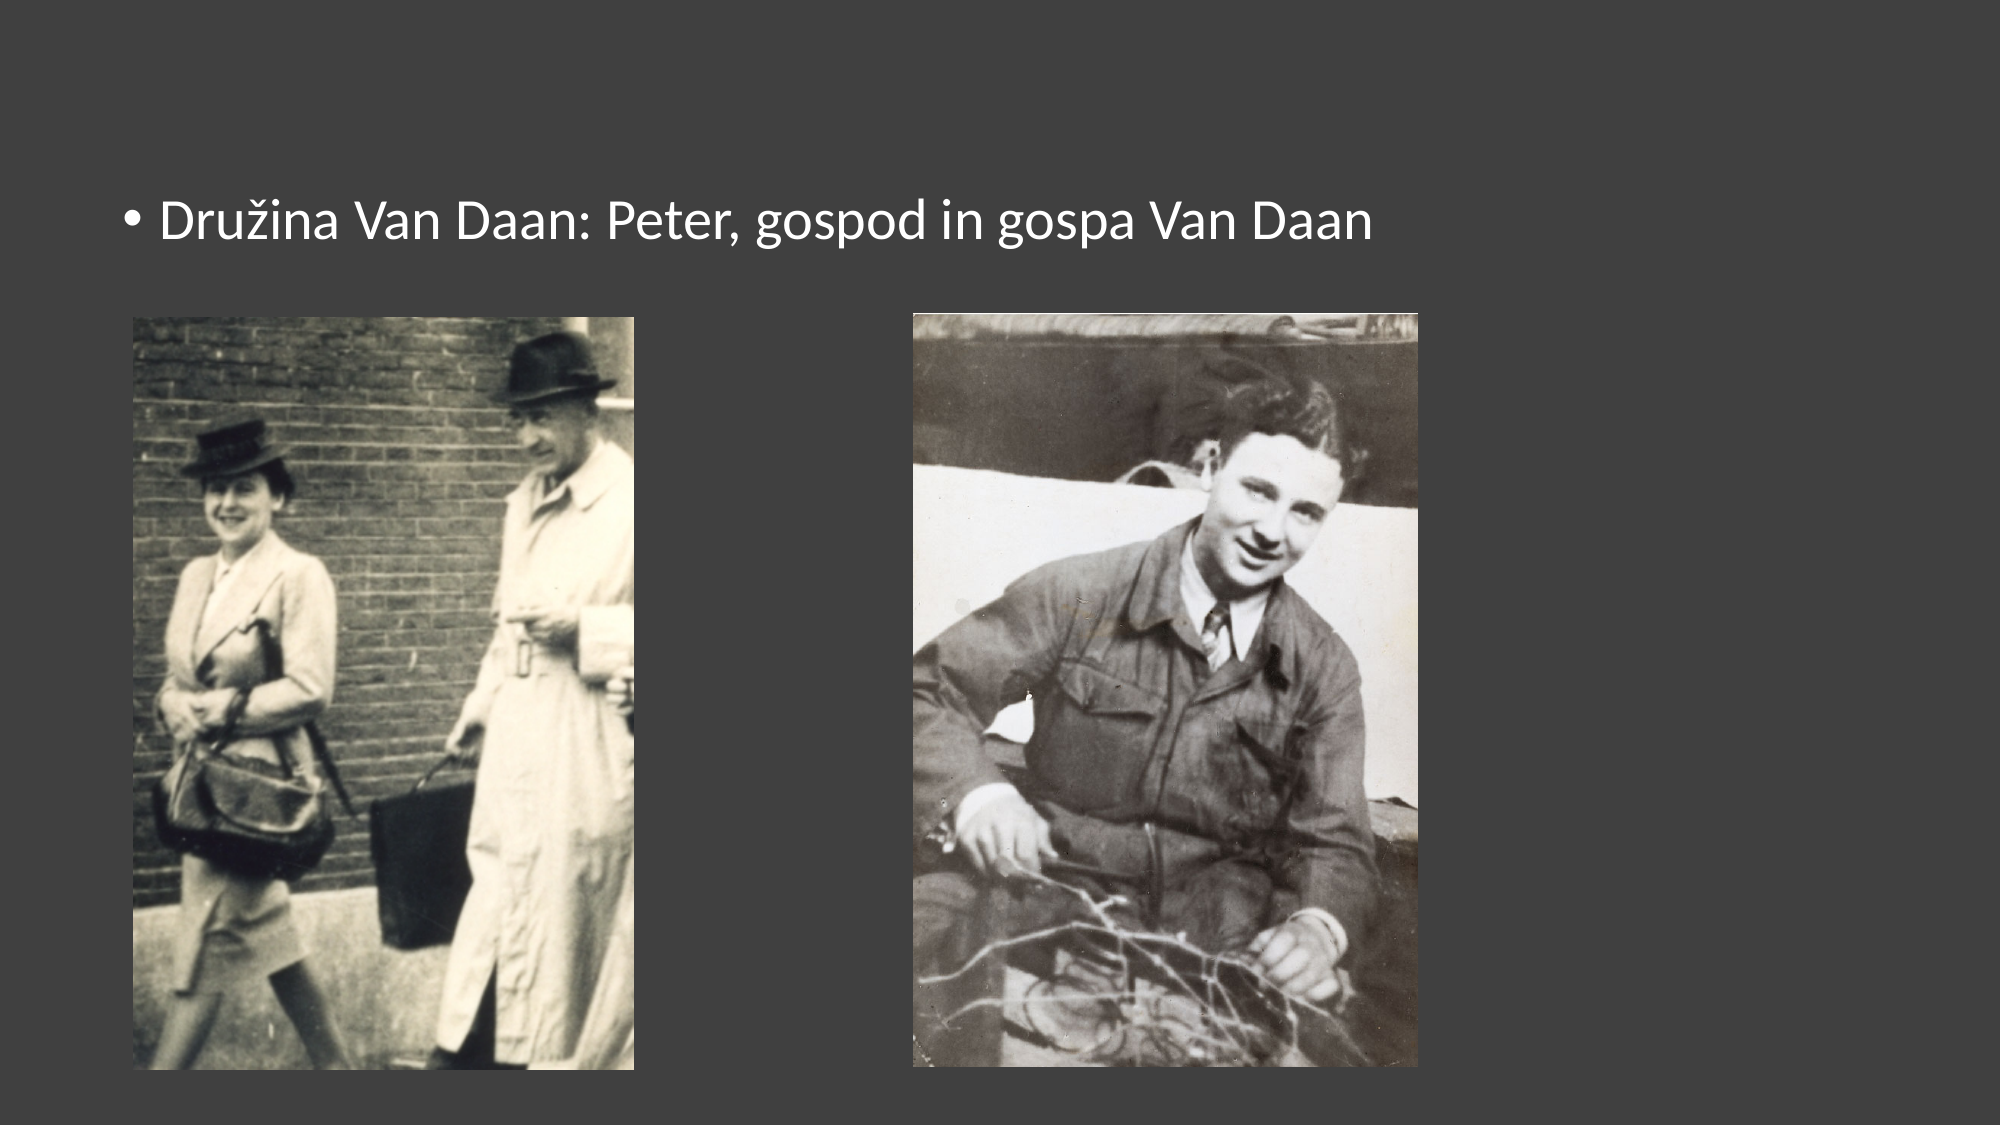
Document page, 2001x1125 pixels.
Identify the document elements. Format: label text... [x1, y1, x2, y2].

picture [133, 317, 634, 1070]
picture [913, 896, 1418, 1067]
list Družina Van Daan: Peter, gospod in gospa Van Daan [107, 181, 1833, 896]
